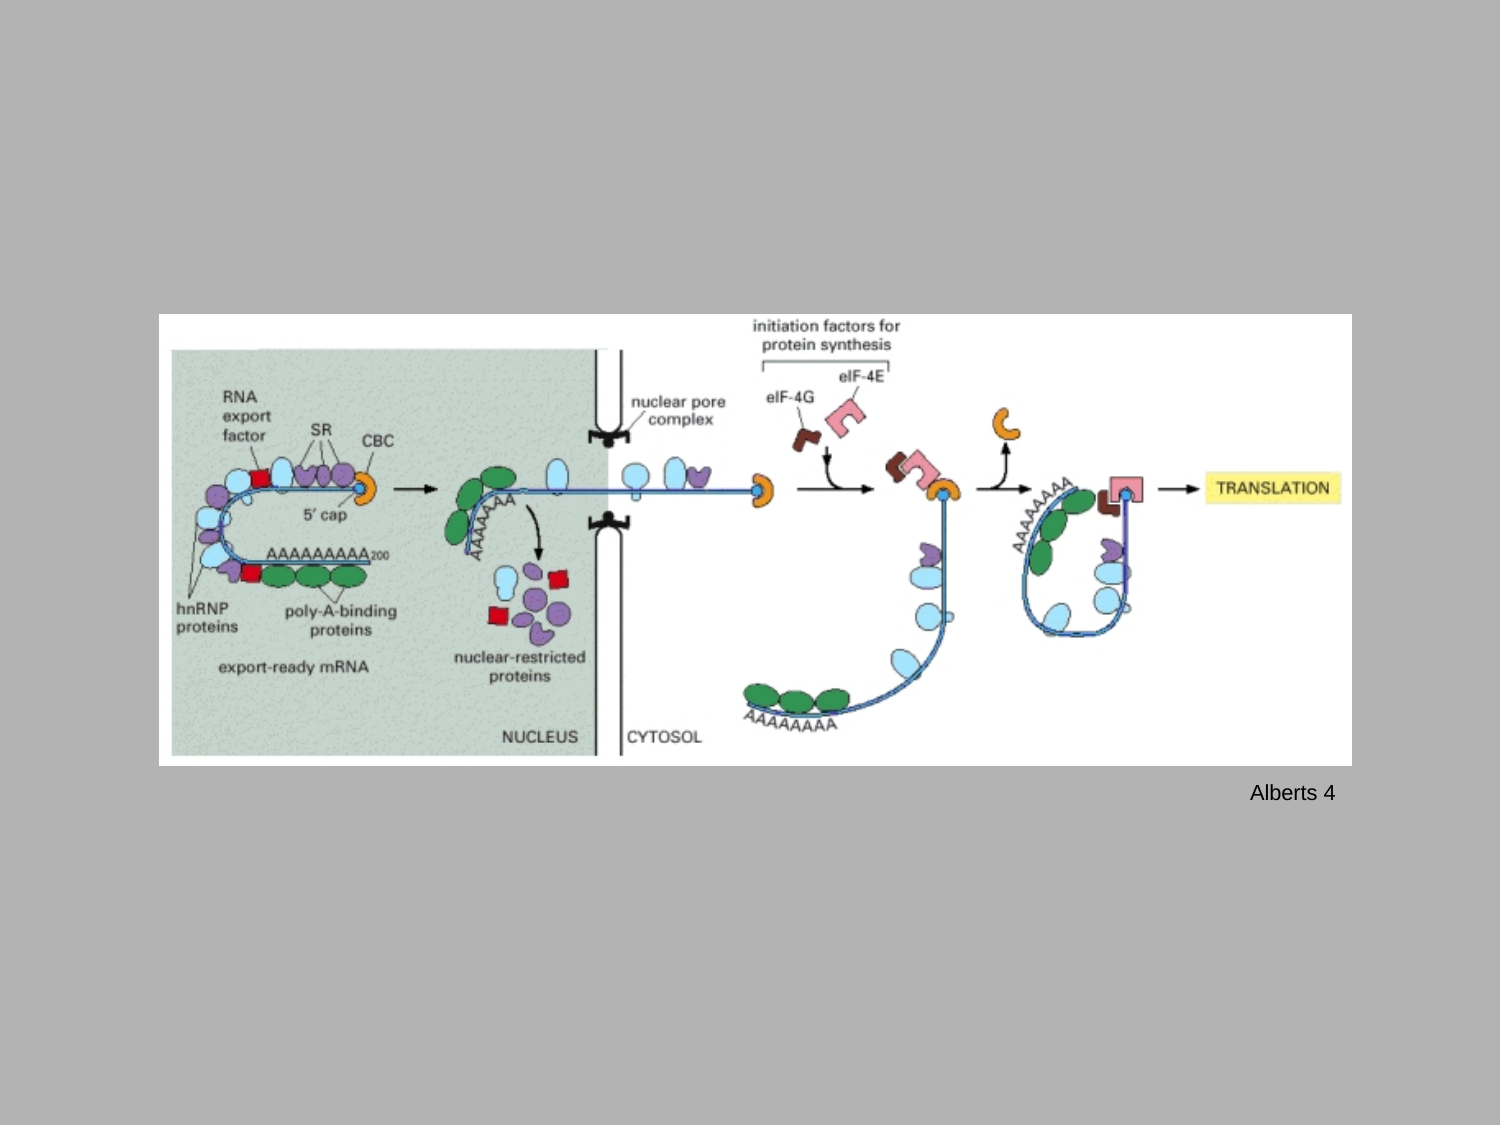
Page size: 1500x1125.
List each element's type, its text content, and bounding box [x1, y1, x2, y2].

text_box Alberts 4 [1235, 771, 1351, 813]
picture [159, 314, 1352, 766]
